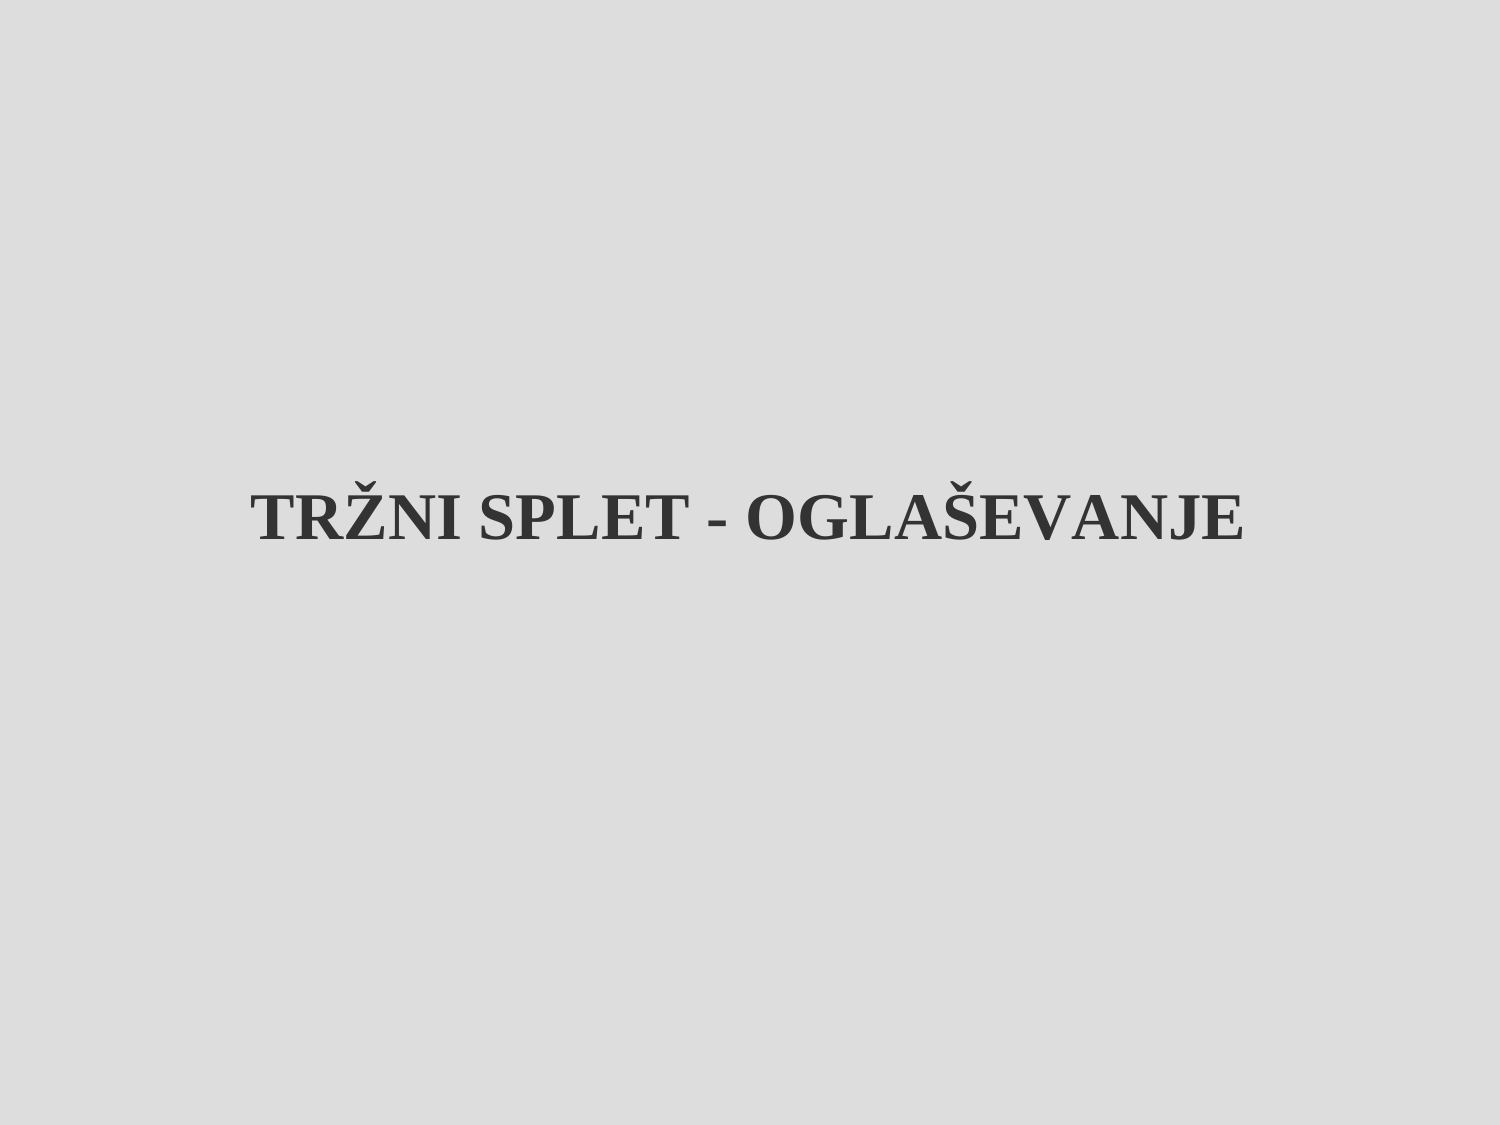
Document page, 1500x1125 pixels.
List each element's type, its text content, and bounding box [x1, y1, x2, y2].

text_box TRŽNI SPLET - OGLAŠEVANJE [125, 224, 1388, 877]
